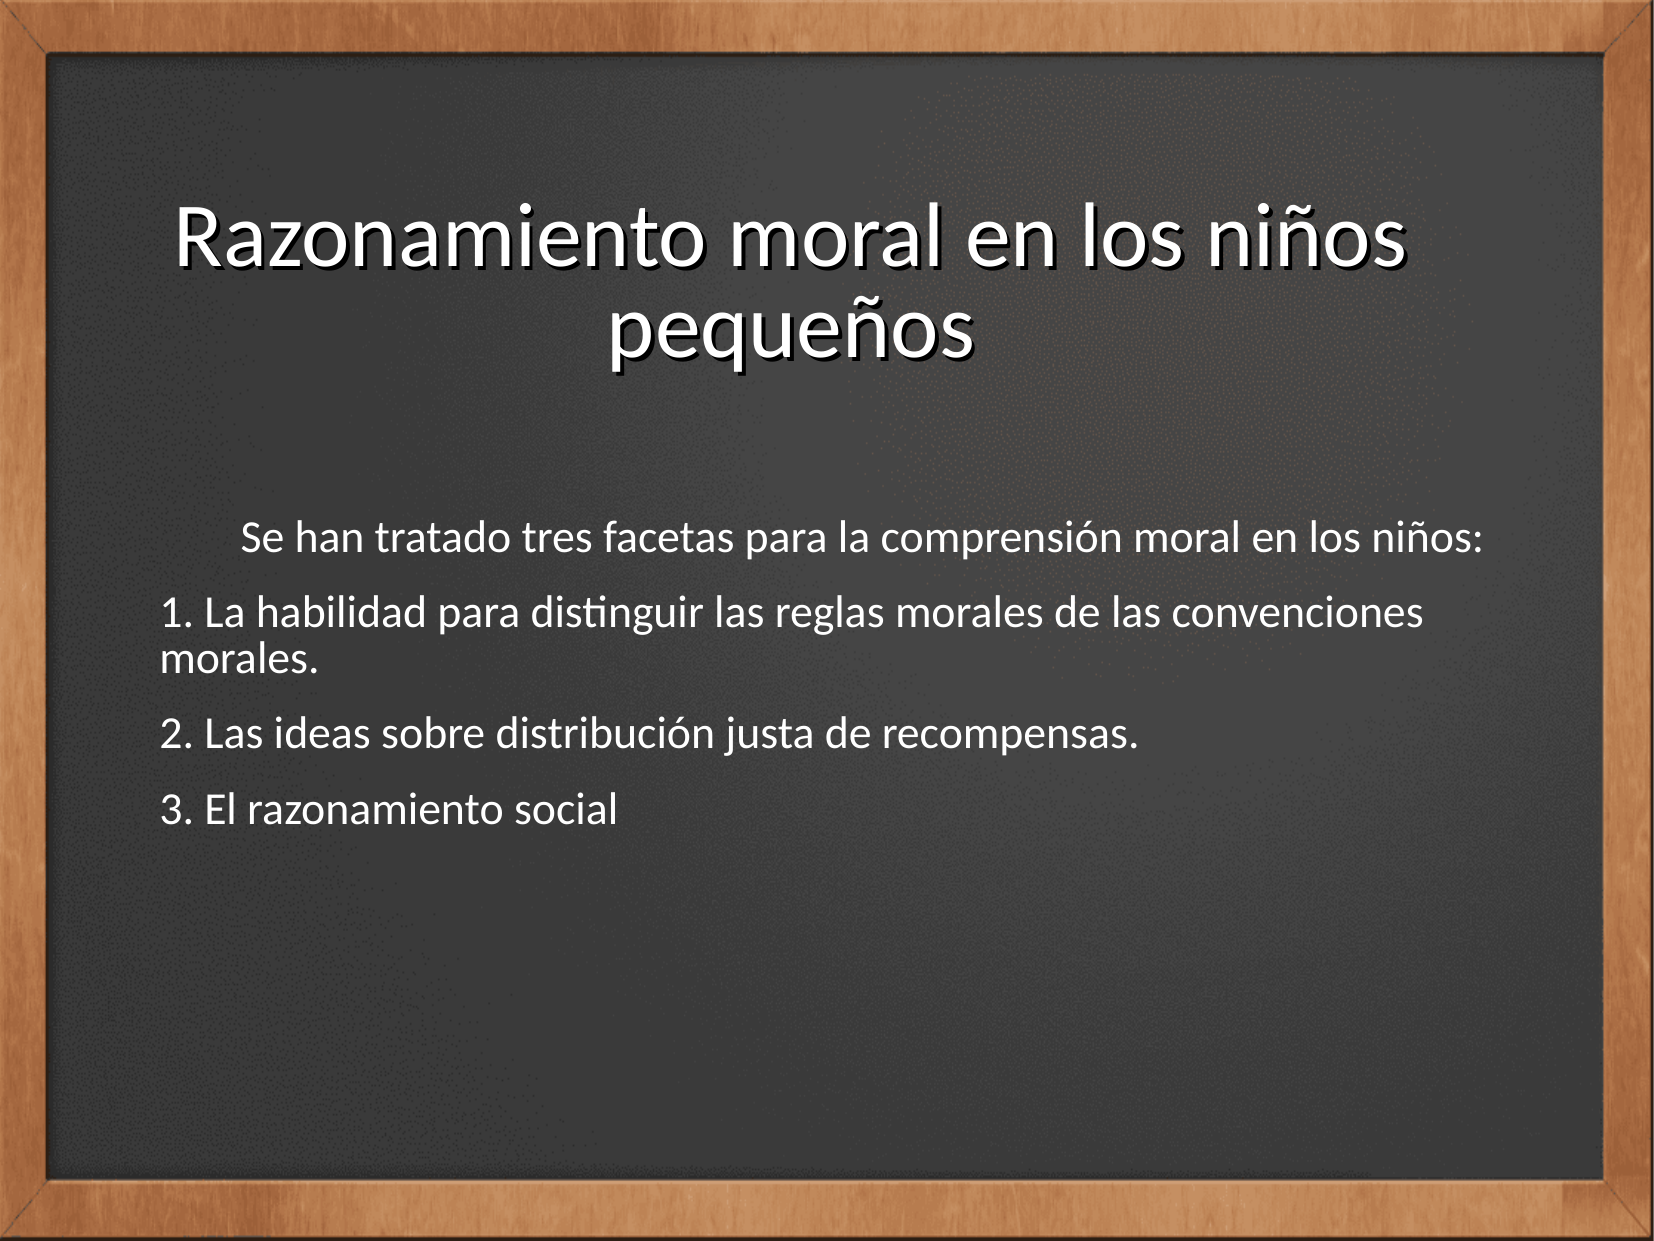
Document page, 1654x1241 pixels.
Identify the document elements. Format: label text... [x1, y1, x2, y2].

title Razonamiento moral en los niños pequeños [47, 177, 1536, 402]
list Se han tratado tres facetas para la comprensión moral en los niños: 1. La habilidad para distinguir las reglas morales de las convenciones morales. 2. Las ideas sobre distribución justa de recompensas. 3. El razonamiento social [88, 442, 1577, 1241]
picture [0, 0, 1654, 1241]
